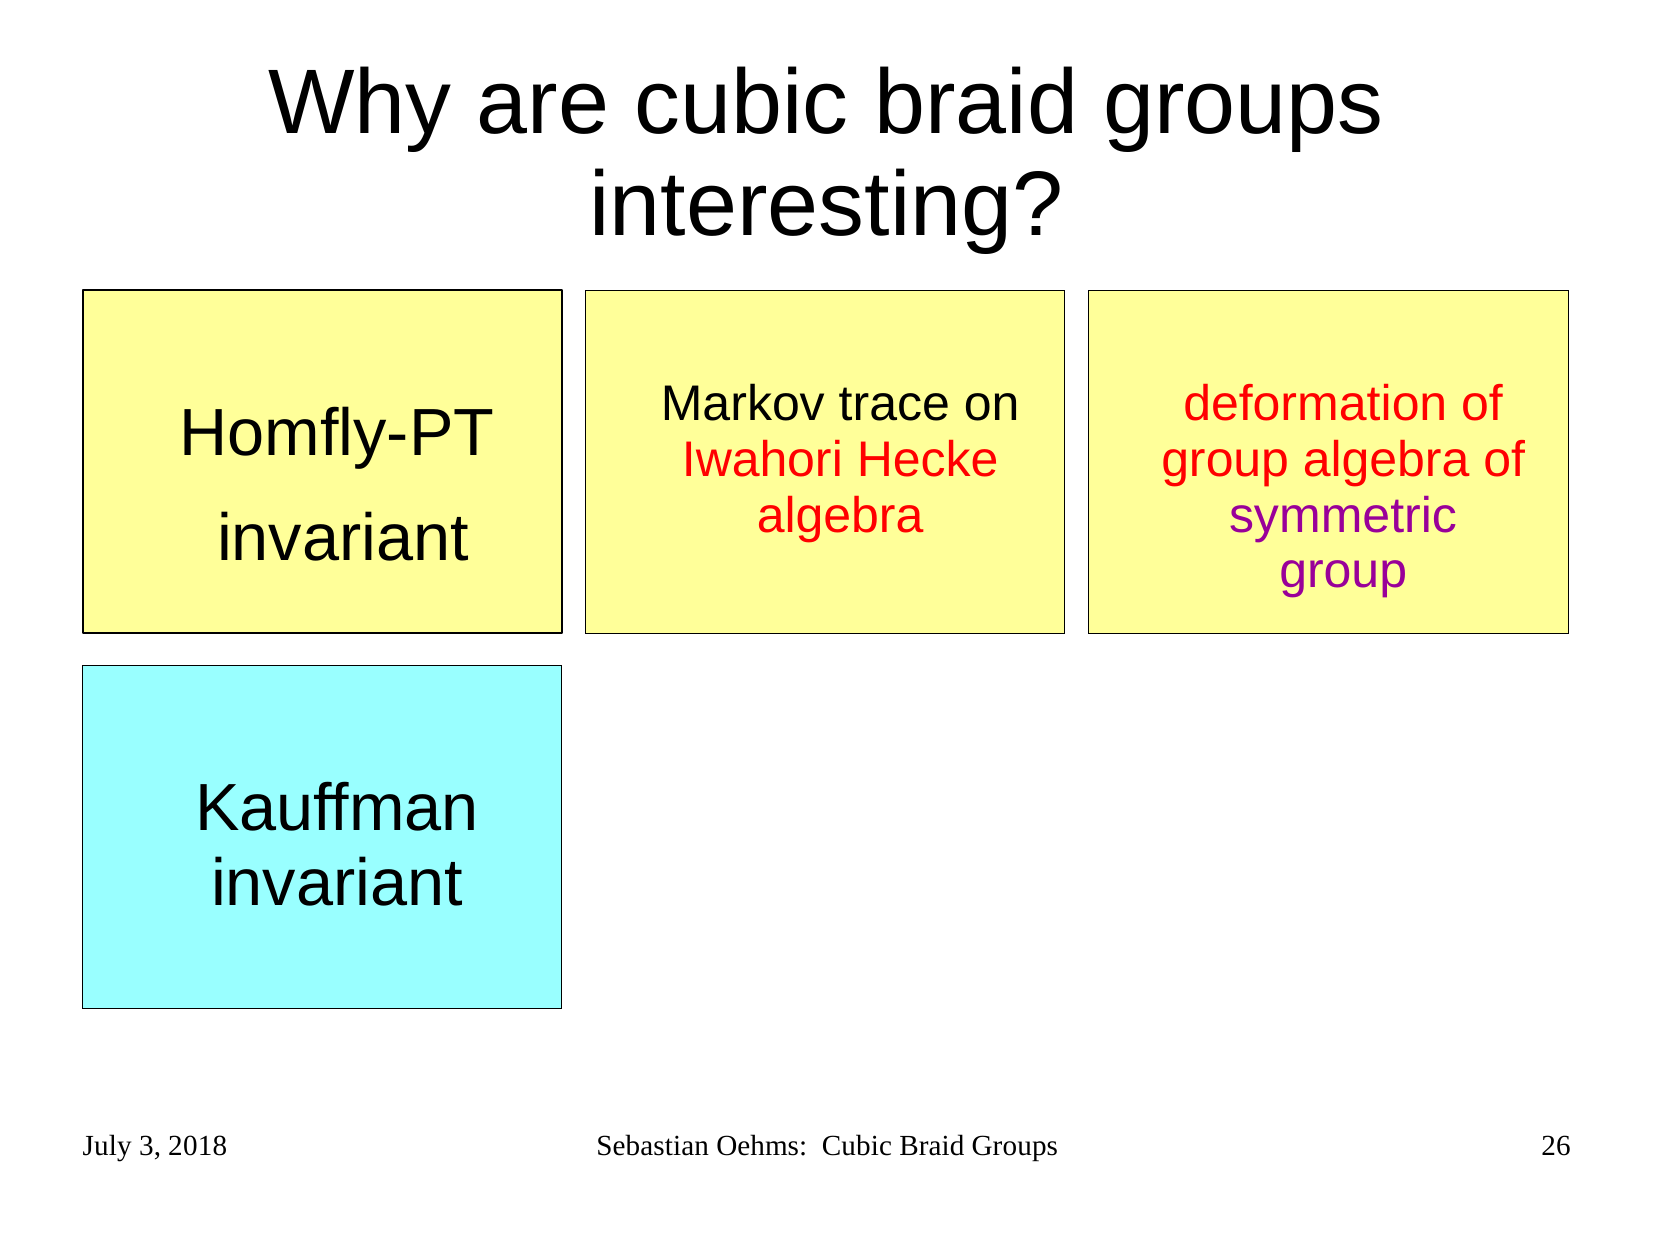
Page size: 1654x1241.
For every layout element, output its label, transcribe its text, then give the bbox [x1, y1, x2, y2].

title Why are cubic braid groups interesting? [82, 49, 1571, 257]
list Kauffman invariant [82, 665, 562, 1009]
list Markov trace on Iwahori Hecke algebra [585, 290, 1065, 634]
list Homfly-PT invariant [82, 290, 562, 634]
list deformation of group algebra of symmetric group [1088, 290, 1569, 634]
